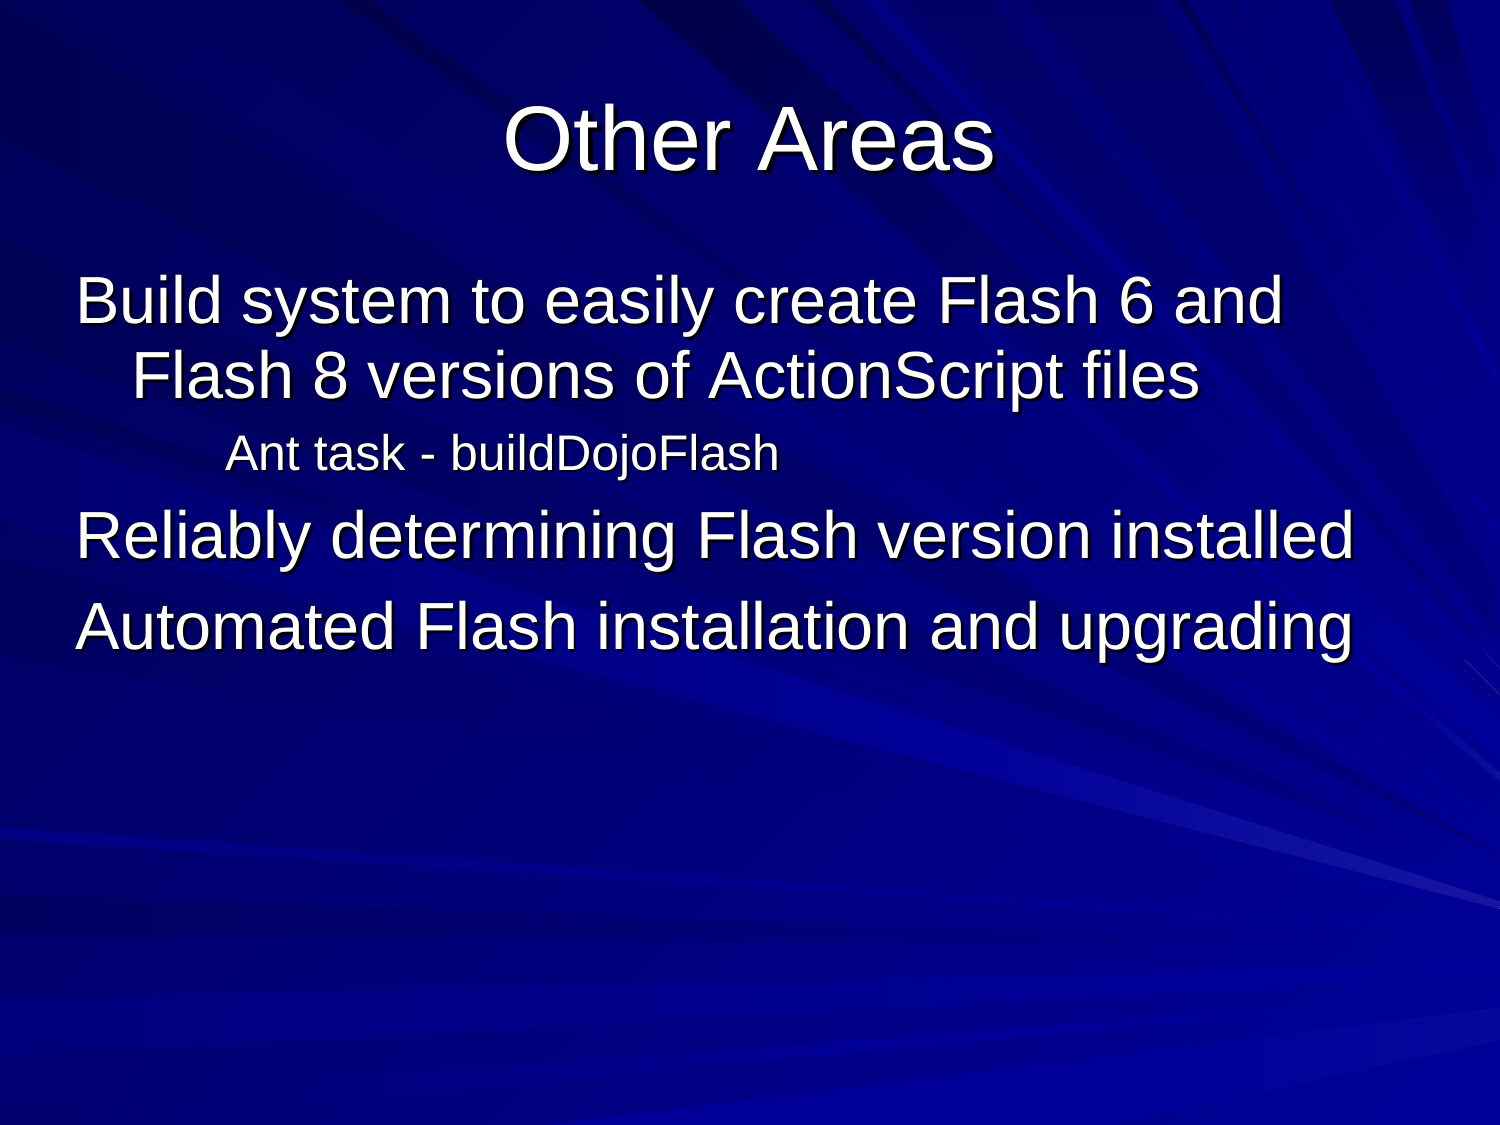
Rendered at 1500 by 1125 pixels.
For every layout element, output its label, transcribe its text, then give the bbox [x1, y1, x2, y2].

list Build system to easily create Flash 6 and Flash 8 versions of ActionScript files Ant task - buildDojoFlash Reliably determining Flash version installed Automated Flash installation and upgrading [75, 263, 1425, 993]
title Other Areas [75, 51, 1425, 226]
